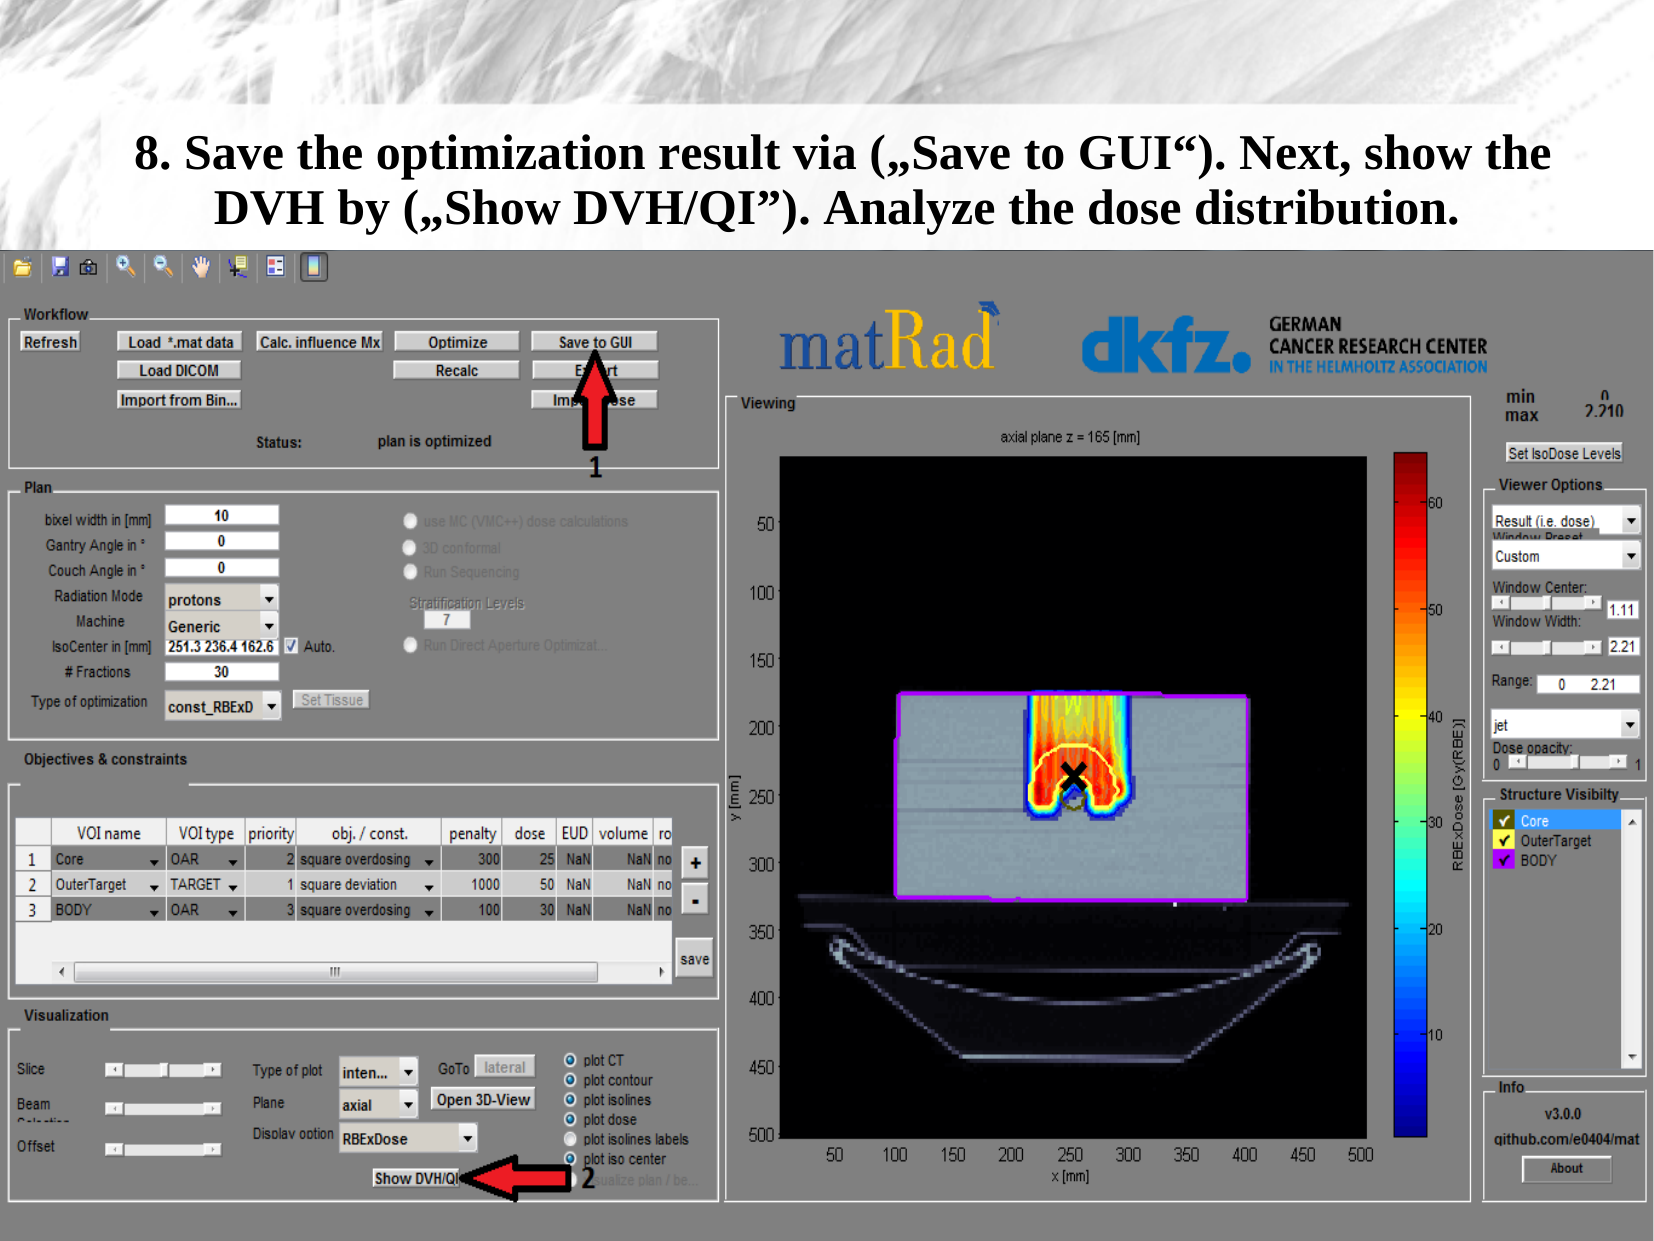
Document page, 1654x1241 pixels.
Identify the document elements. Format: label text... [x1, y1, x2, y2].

picture [0, 0, 1654, 1241]
title 8. Save the optimization result via („Save to GUI“). Next, show the DVH by („Show DVH/QI”). Analyze the dose distribution. [77, 76, 1609, 250]
